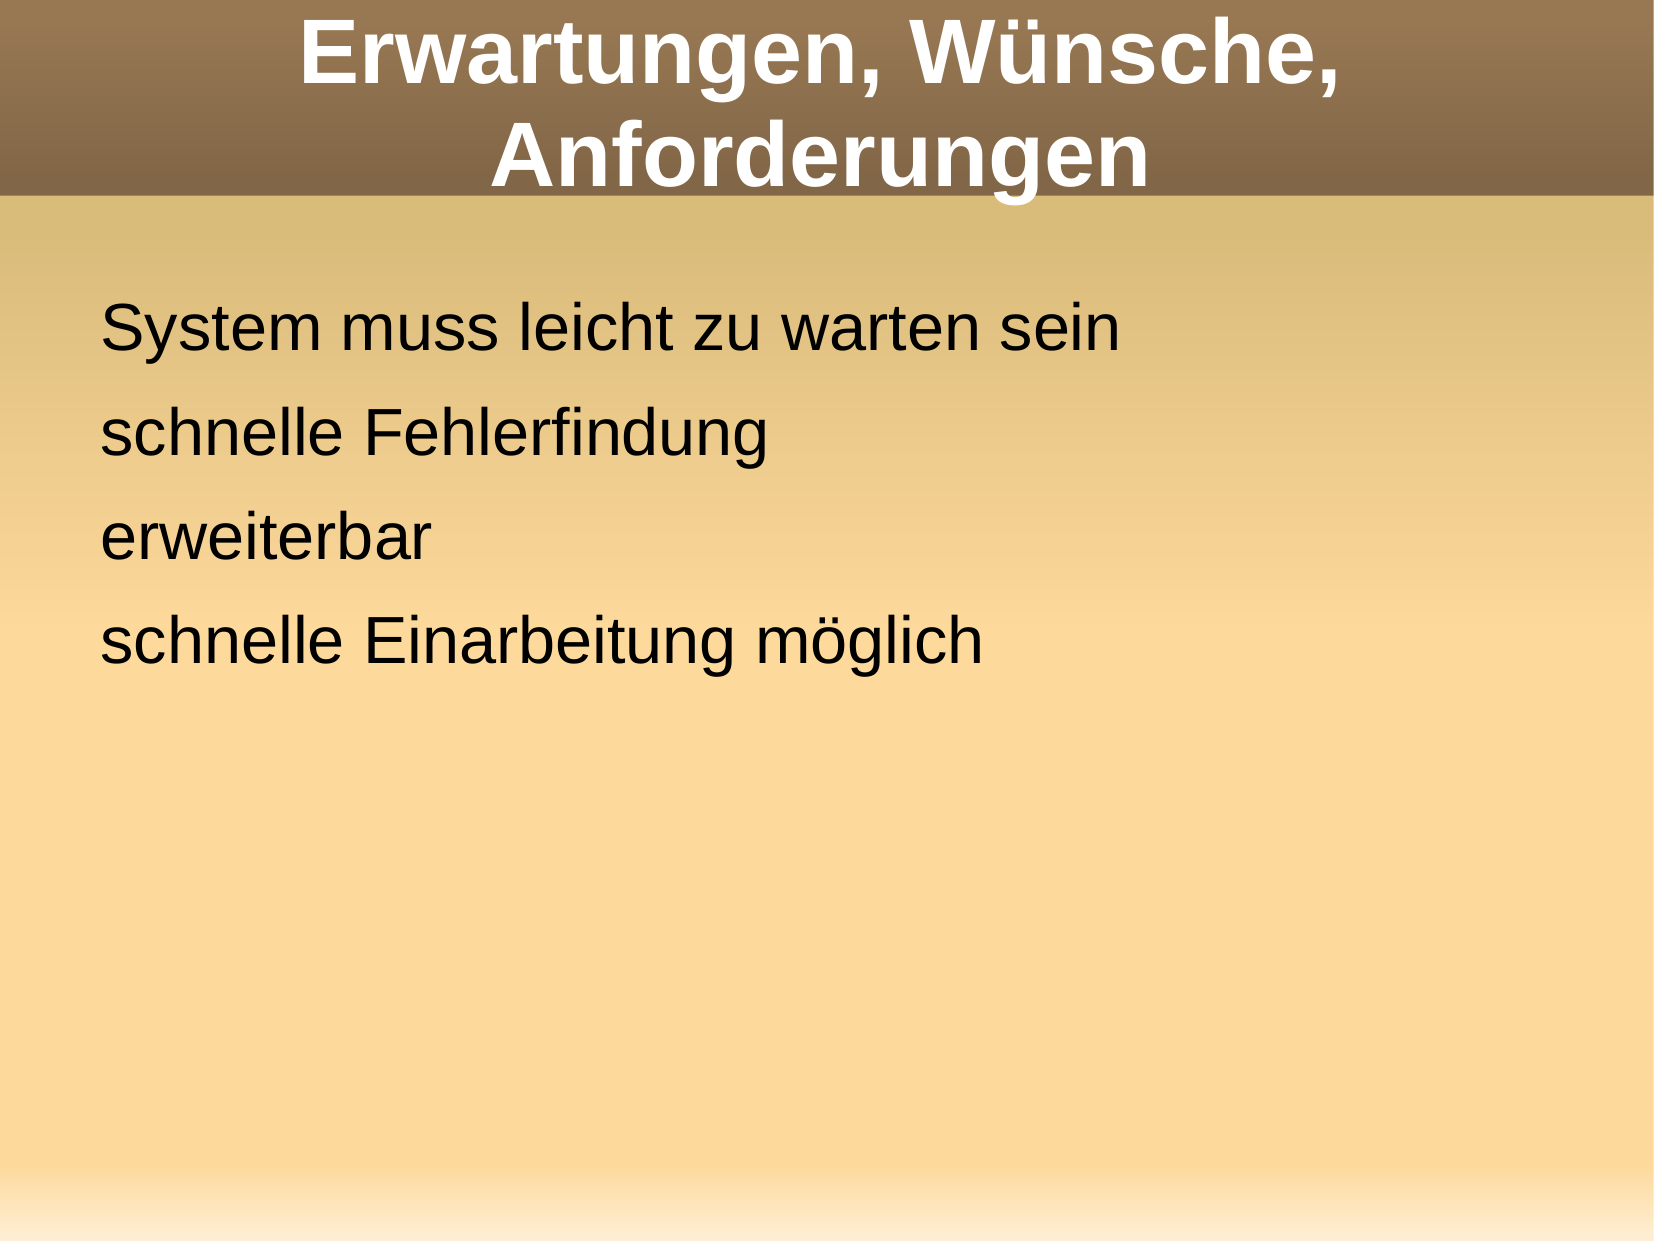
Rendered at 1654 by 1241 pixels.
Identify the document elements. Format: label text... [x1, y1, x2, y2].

list System muss leicht zu warten sein schnelle Fehlerfindung erweiterbar schnelle Einarbeitung möglich [82, 290, 1571, 1109]
title Erwartungen, Wünsche, Anforderungen [76, 0, 1565, 211]
picture [0, 0, 1654, 1241]
